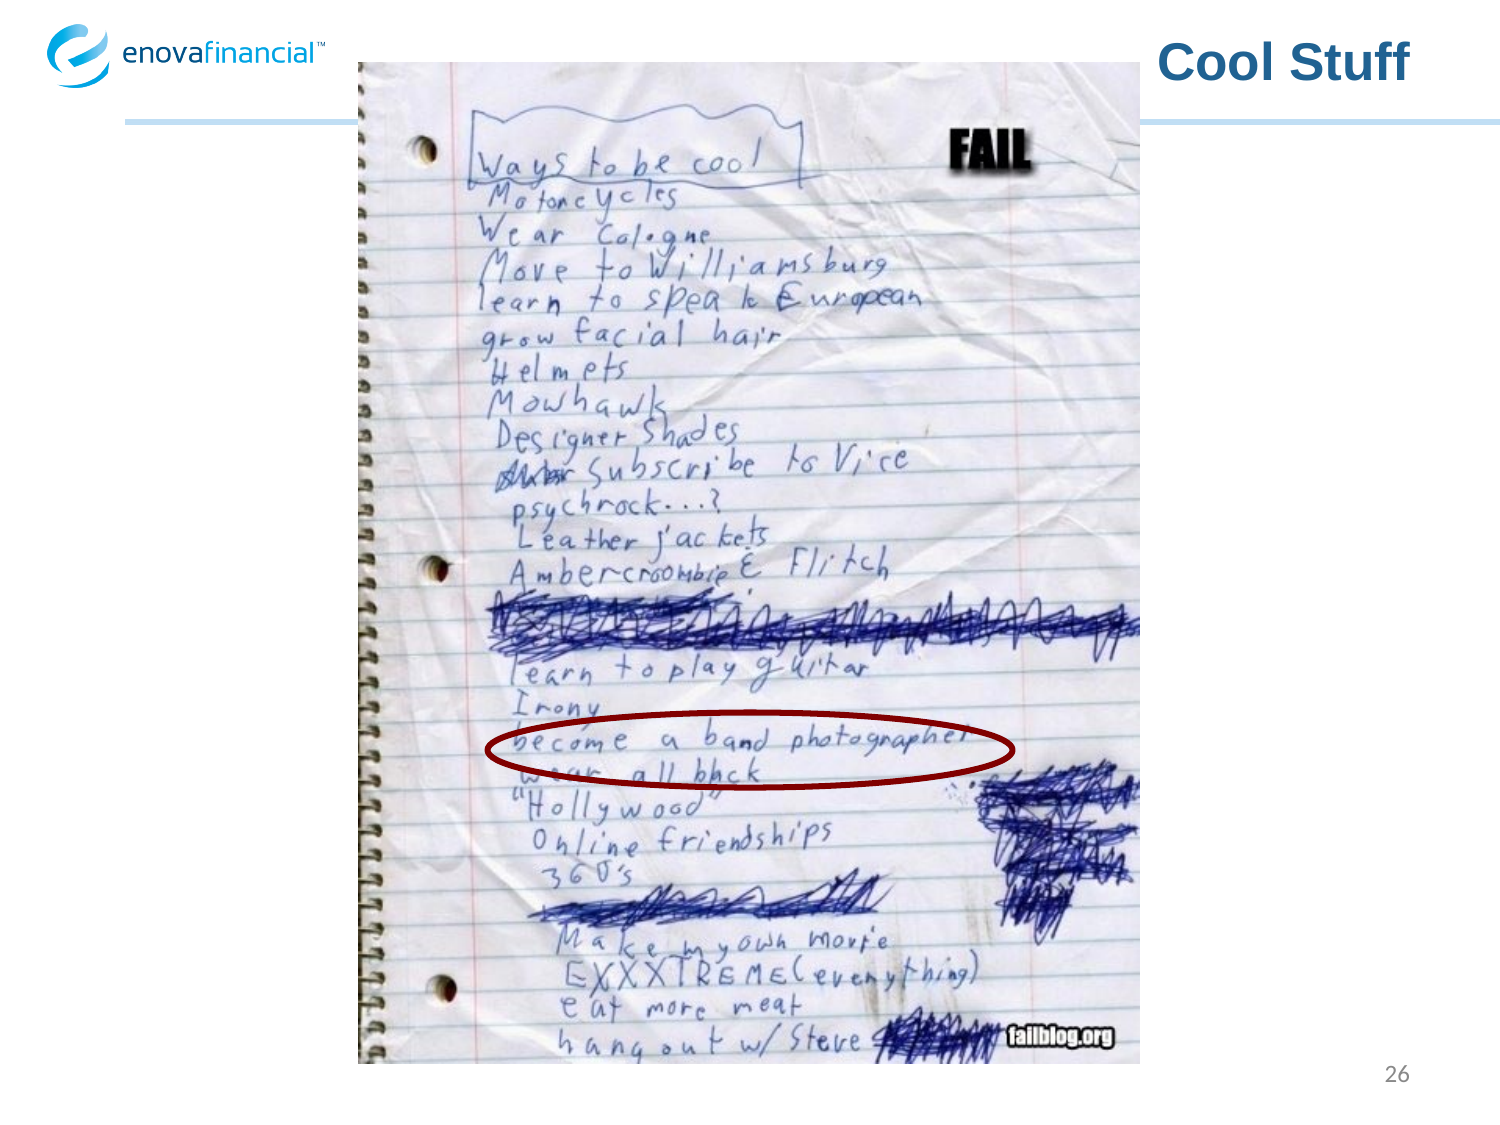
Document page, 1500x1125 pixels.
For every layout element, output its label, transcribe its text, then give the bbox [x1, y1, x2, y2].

text_box 30 [1074, 1042, 1426, 1103]
picture [47, 24, 325, 88]
list Cool Stuff [337, 24, 1426, 100]
picture [125, 62, 1500, 1064]
